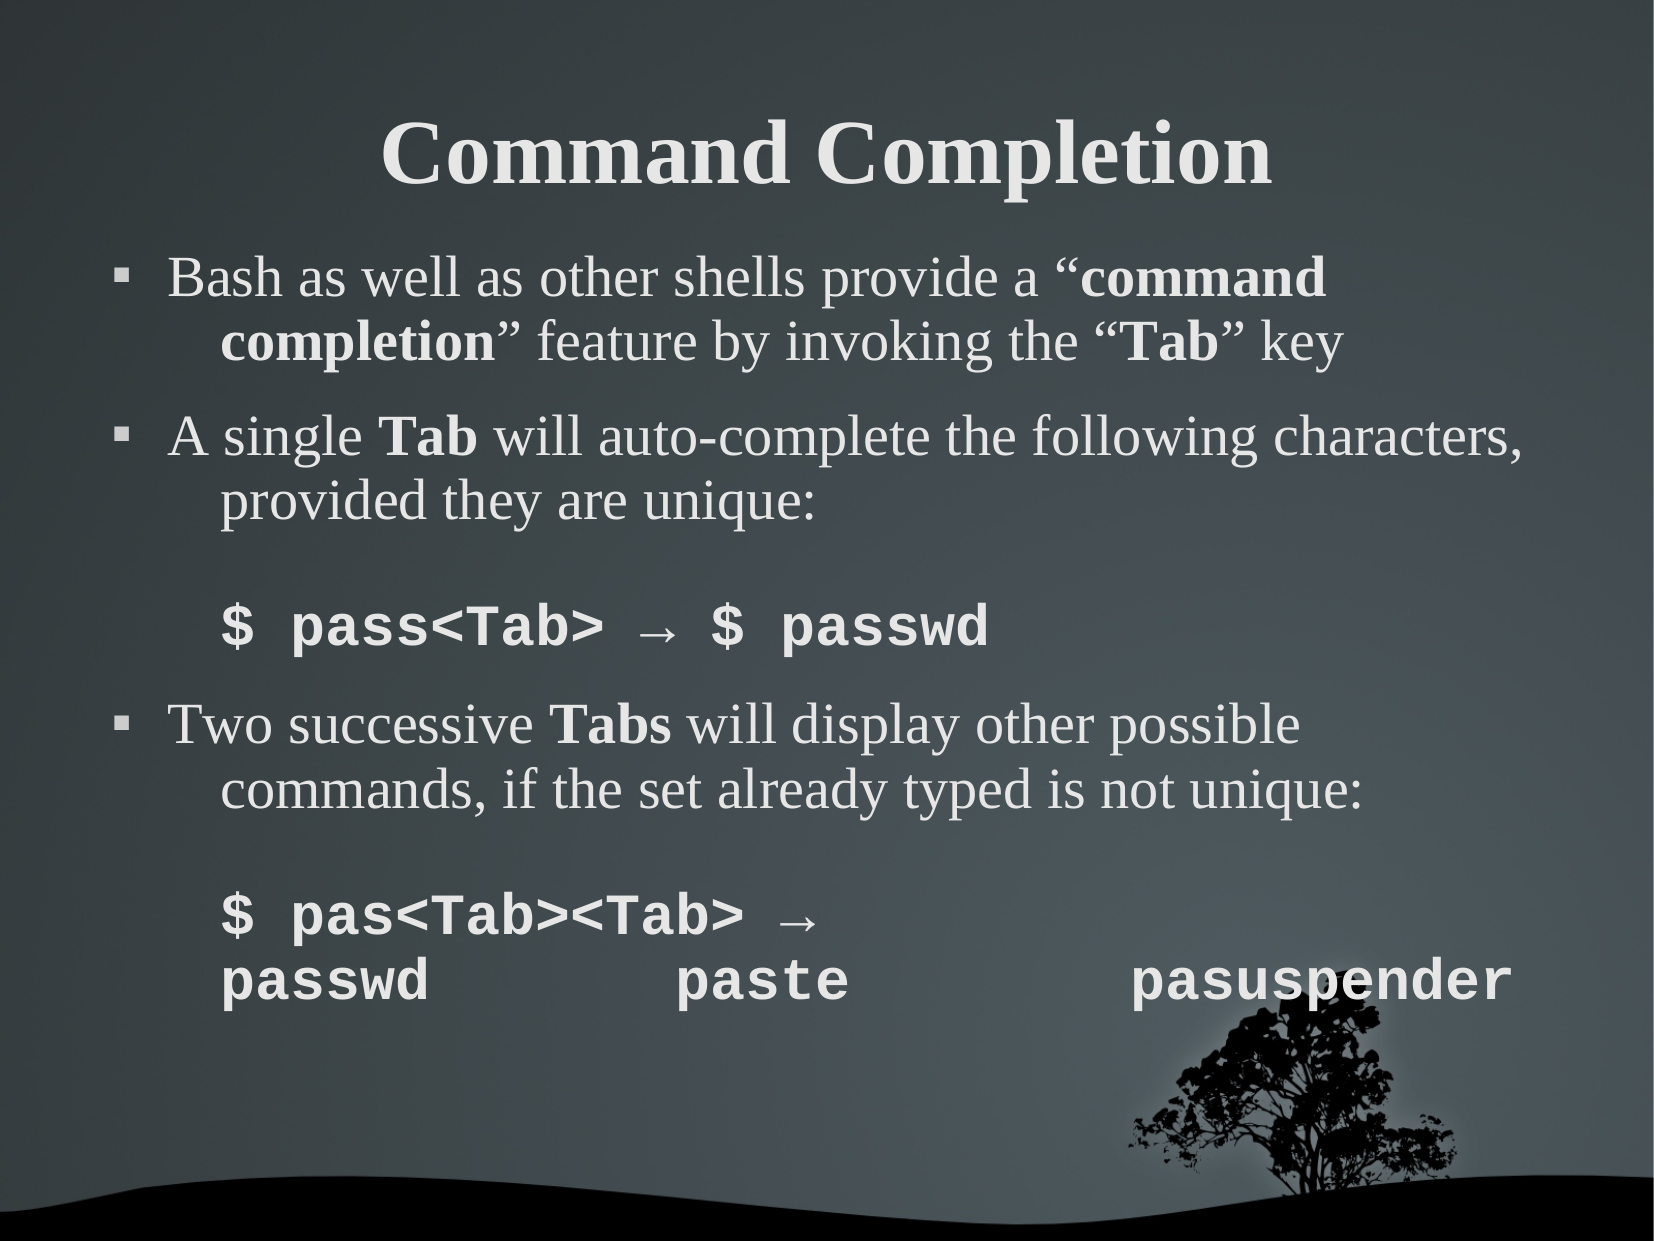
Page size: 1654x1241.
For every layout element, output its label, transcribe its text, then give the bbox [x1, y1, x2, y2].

title Command Completion [82, 19, 1571, 287]
list Bash as well as other shells provide a “command completion” feature by invoking the “Tab” key A single Tab will auto-complete the following characters, provided they are unique: $ pass<Tab> → $ passwd Two successive Tabs will display other possible commands, if the set already typed is not unique: $ pas<Tab><Tab> → passwd paste pasuspender [78, 244, 1568, 1241]
picture [0, 0, 1654, 1241]
